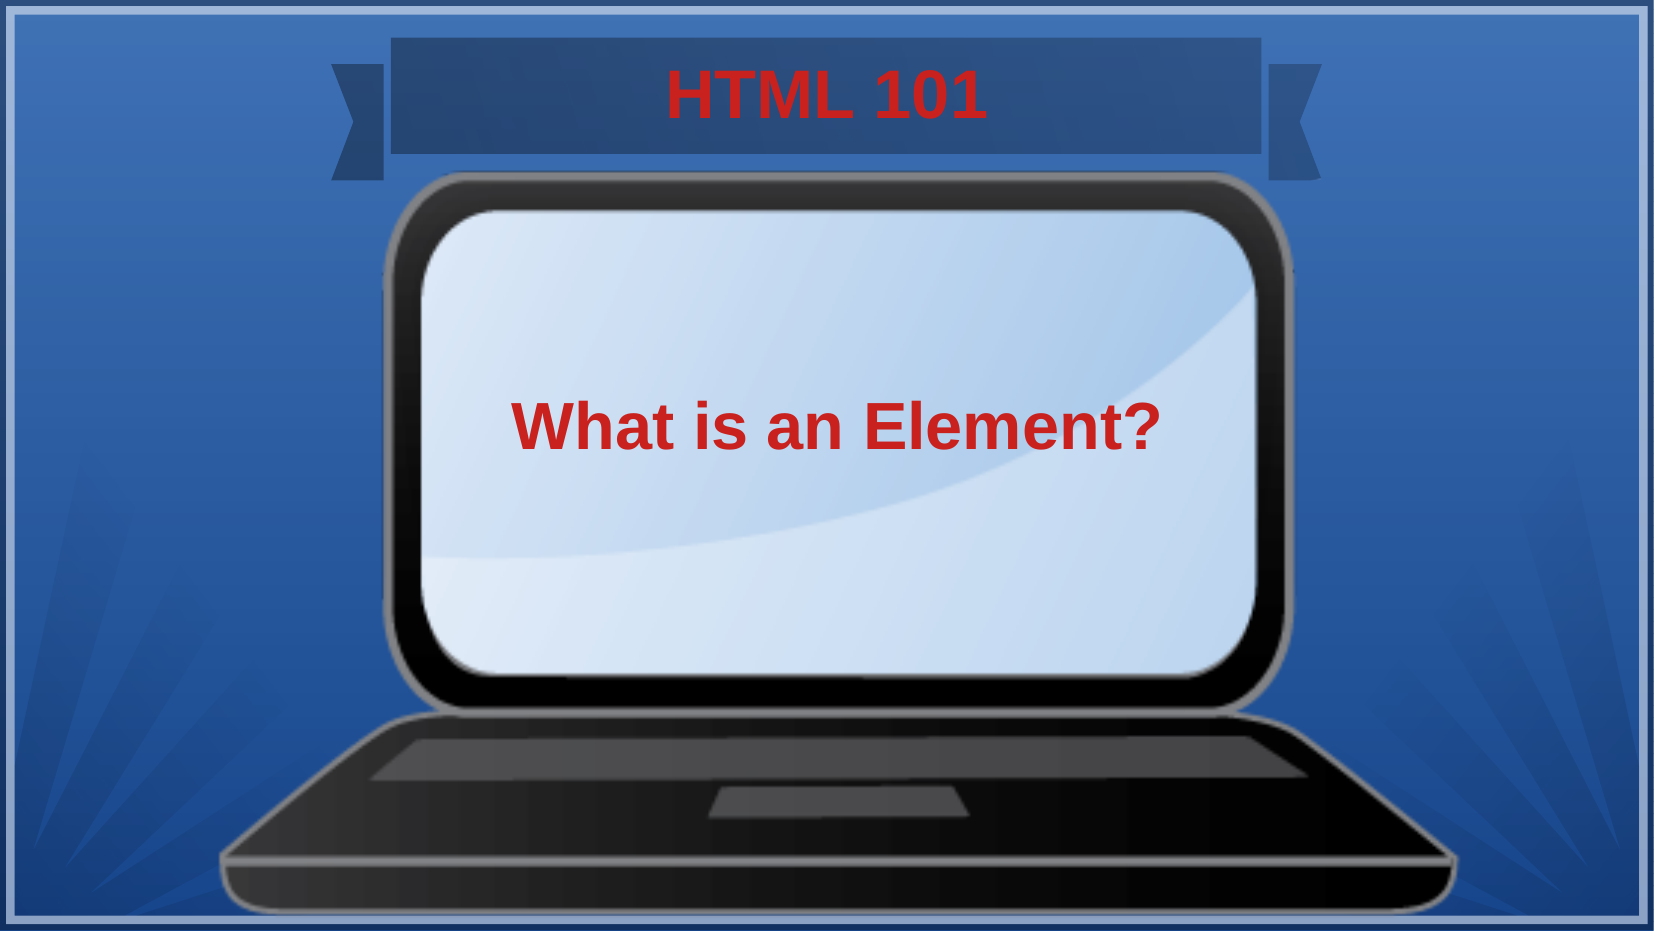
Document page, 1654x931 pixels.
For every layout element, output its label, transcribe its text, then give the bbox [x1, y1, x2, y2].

title HTML 101 [389, 35, 1264, 154]
picture [164, 119, 1514, 931]
text_box What is an Element? [336, 255, 1340, 654]
